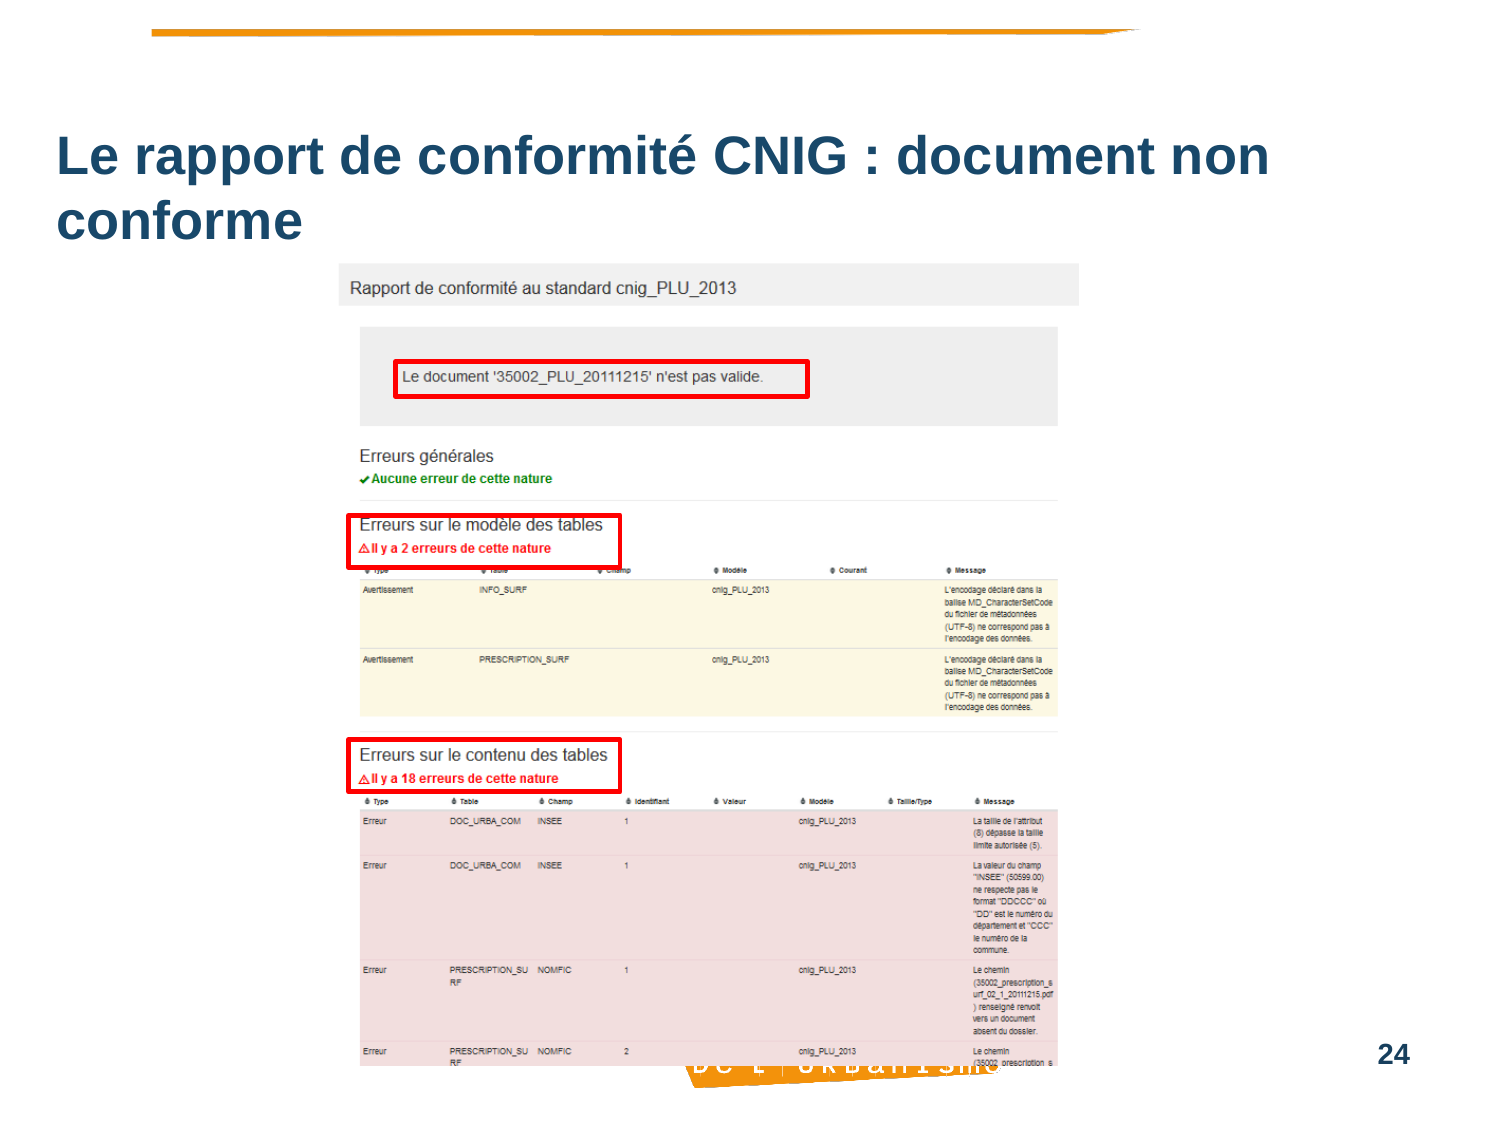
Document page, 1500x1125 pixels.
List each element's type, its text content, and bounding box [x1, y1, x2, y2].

picture [324, 268, 1079, 1125]
title Le rapport de conformité CNIG : document non conforme [41, 104, 1459, 268]
text_box <numéro> [1249, 1026, 1426, 1081]
